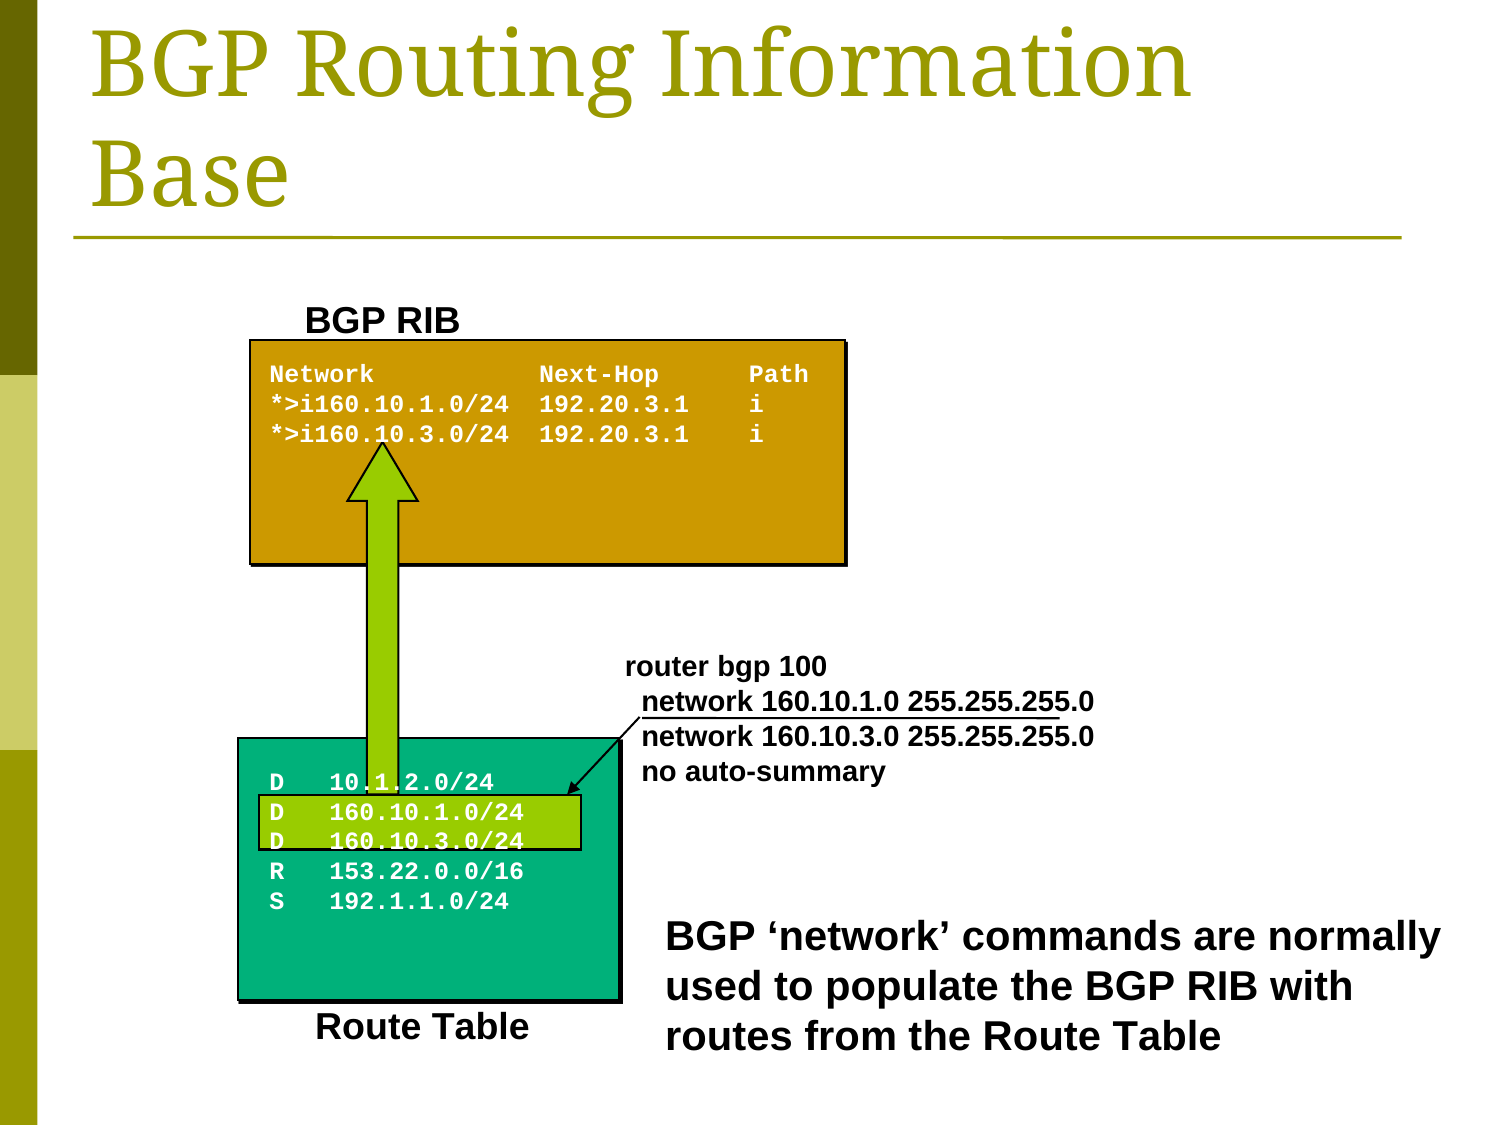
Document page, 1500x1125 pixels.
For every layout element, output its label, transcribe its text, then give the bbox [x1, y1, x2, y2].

text_box Network Next-Hop Path [254, 349, 825, 396]
text_box Route Table [300, 994, 545, 1055]
text_box *>i160.10.1.0/24 192.20.3.1 i *>i160.10.3.0/24 192.20.3.1 i [254, 380, 780, 456]
text_box BGP RIB [289, 288, 476, 349]
text_box BGP ‘network’ commands are normally used to populate the BGP RIB with routes from the Route Table [650, 901, 1459, 1067]
title BGP Routing Information Base [75, 0, 1426, 233]
text_box [237, 340, 845, 1001]
text_box D 10.1.2.0/24 D 160.10.1.0/24 D 160.10.3.0/24 R 153.22.0.0/16 S 192.1.1.0/24 [254, 757, 540, 923]
text_box router bgp 100 network 160.10.1.0 255.255.255.0 network 160.10.3.0 255.255.255.0 no auto-summary [610, 639, 1111, 795]
